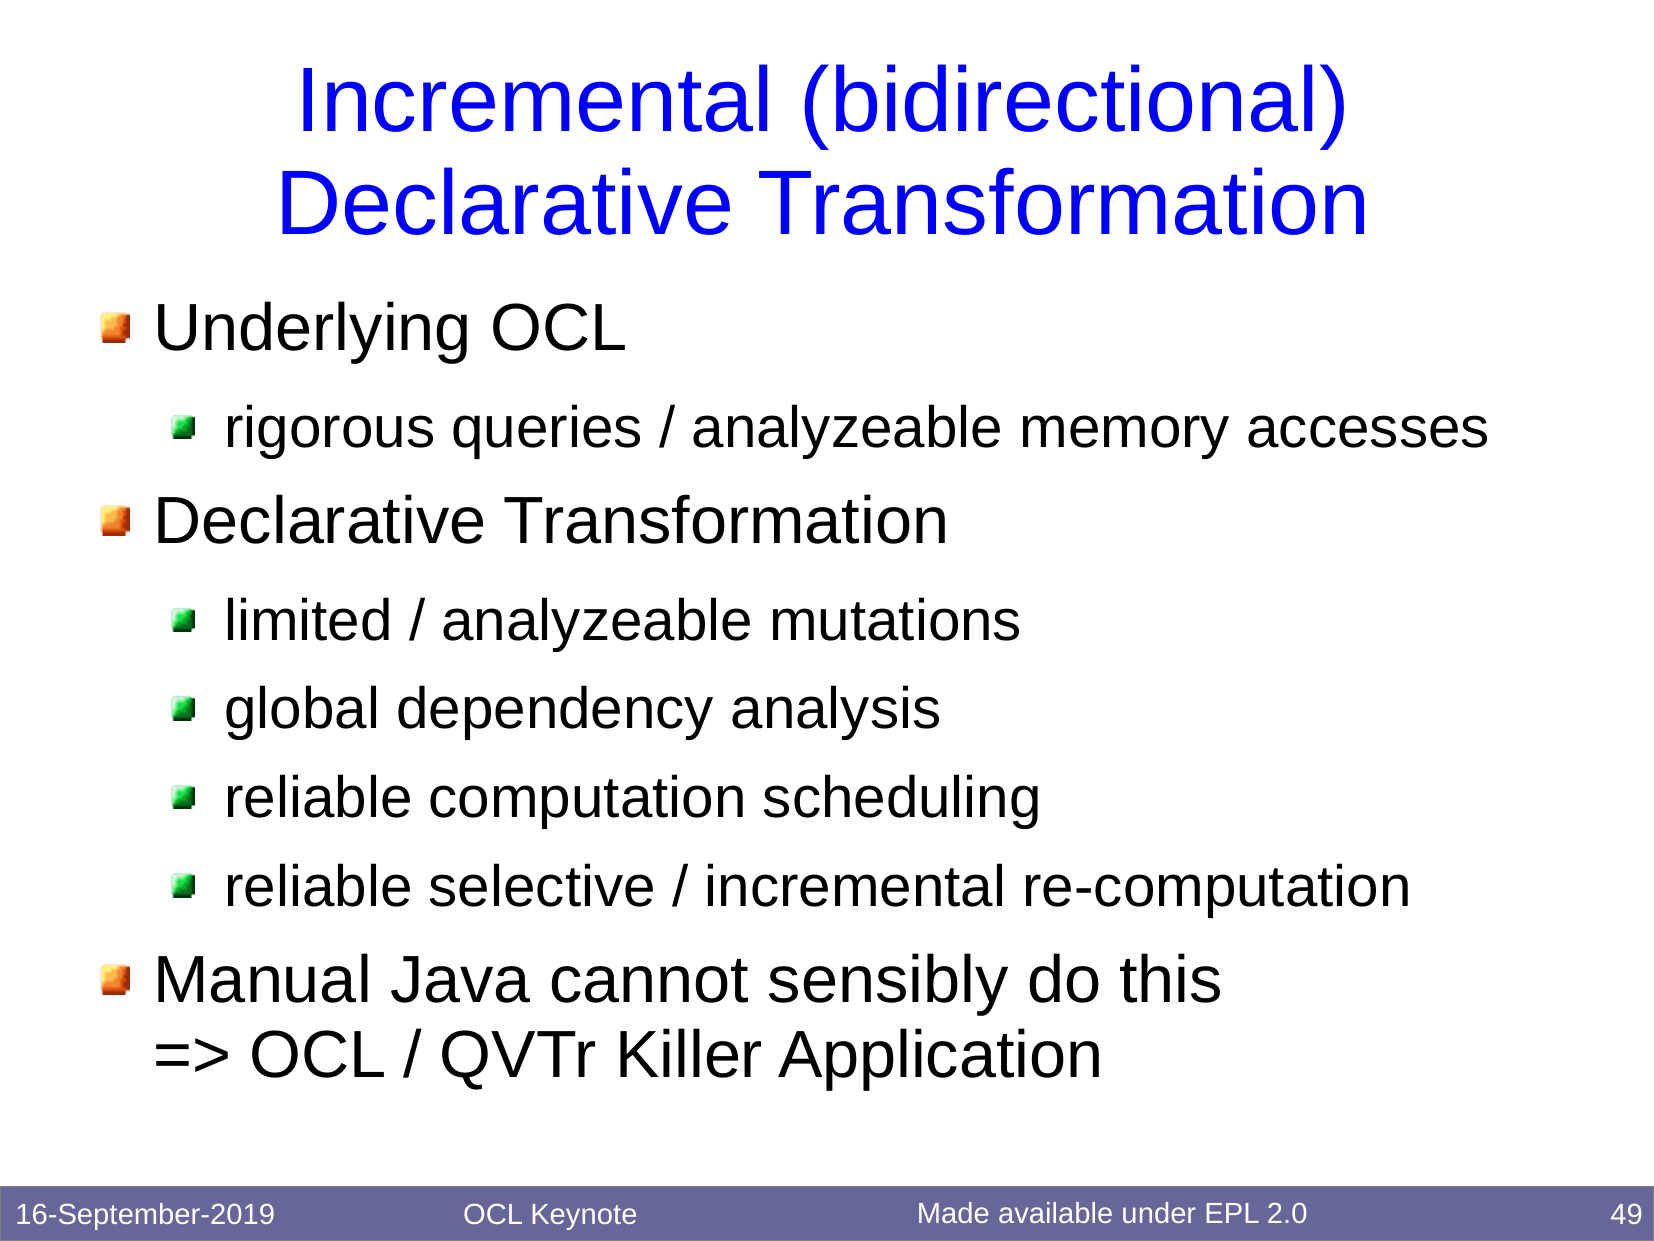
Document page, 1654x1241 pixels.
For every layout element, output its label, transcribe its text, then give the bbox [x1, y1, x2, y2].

title Incremental (bidirectional) Declarative Transformation [82, 47, 1565, 255]
list Underlying OCL rigorous queries / analyzeable memory accesses Declarative Transformation limited / analyzeable mutations global dependency analysis reliable computation scheduling reliable selective / incremental re-computation Manual Java cannot sensibly do this => OCL / QVTr Killer Application [82, 290, 1571, 1092]
